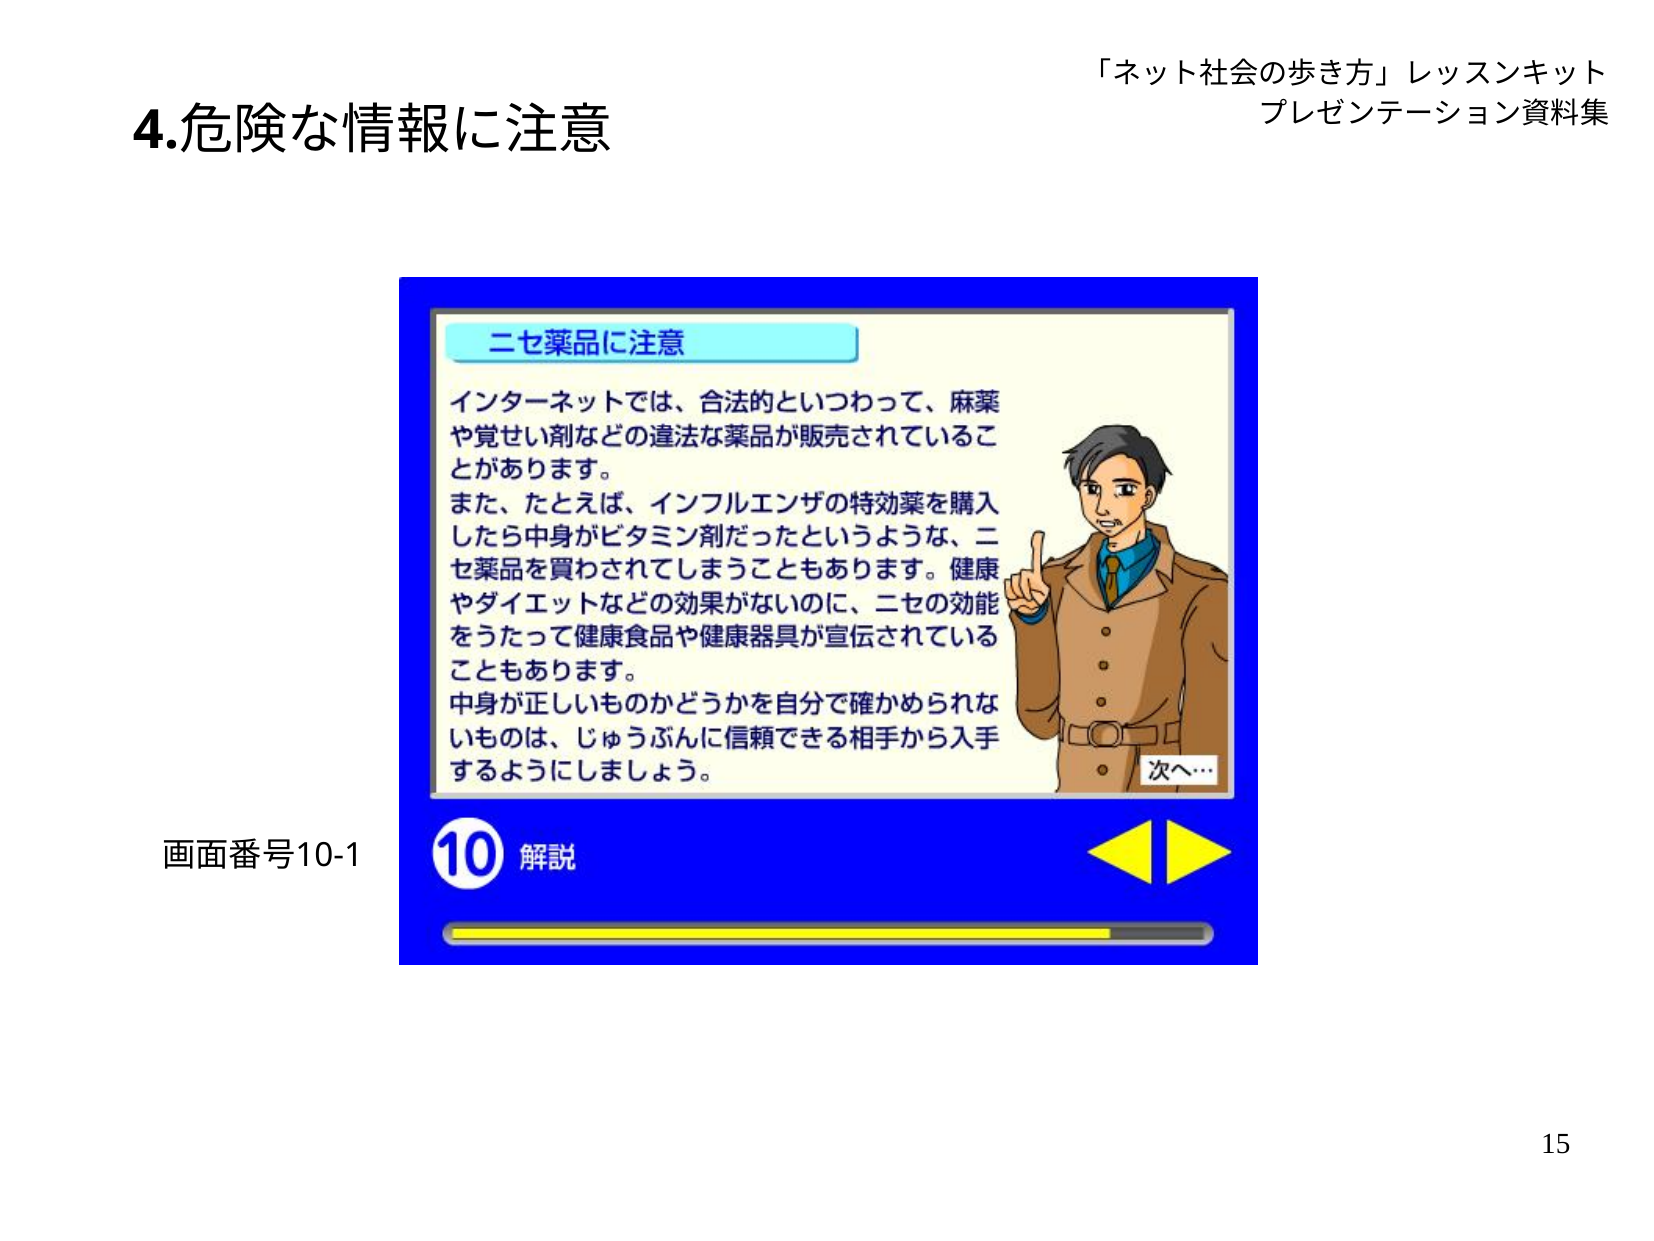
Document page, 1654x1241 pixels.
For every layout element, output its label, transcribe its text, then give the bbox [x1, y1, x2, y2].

text_box 4.危険な情報に注意 [118, 88, 1093, 169]
text_box 「ネット社会の歩き方」レッスンキット プレゼンテーション資料集 [1062, 44, 1625, 139]
text_box 画面番号10-1 [147, 826, 384, 882]
picture [399, 277, 1258, 965]
